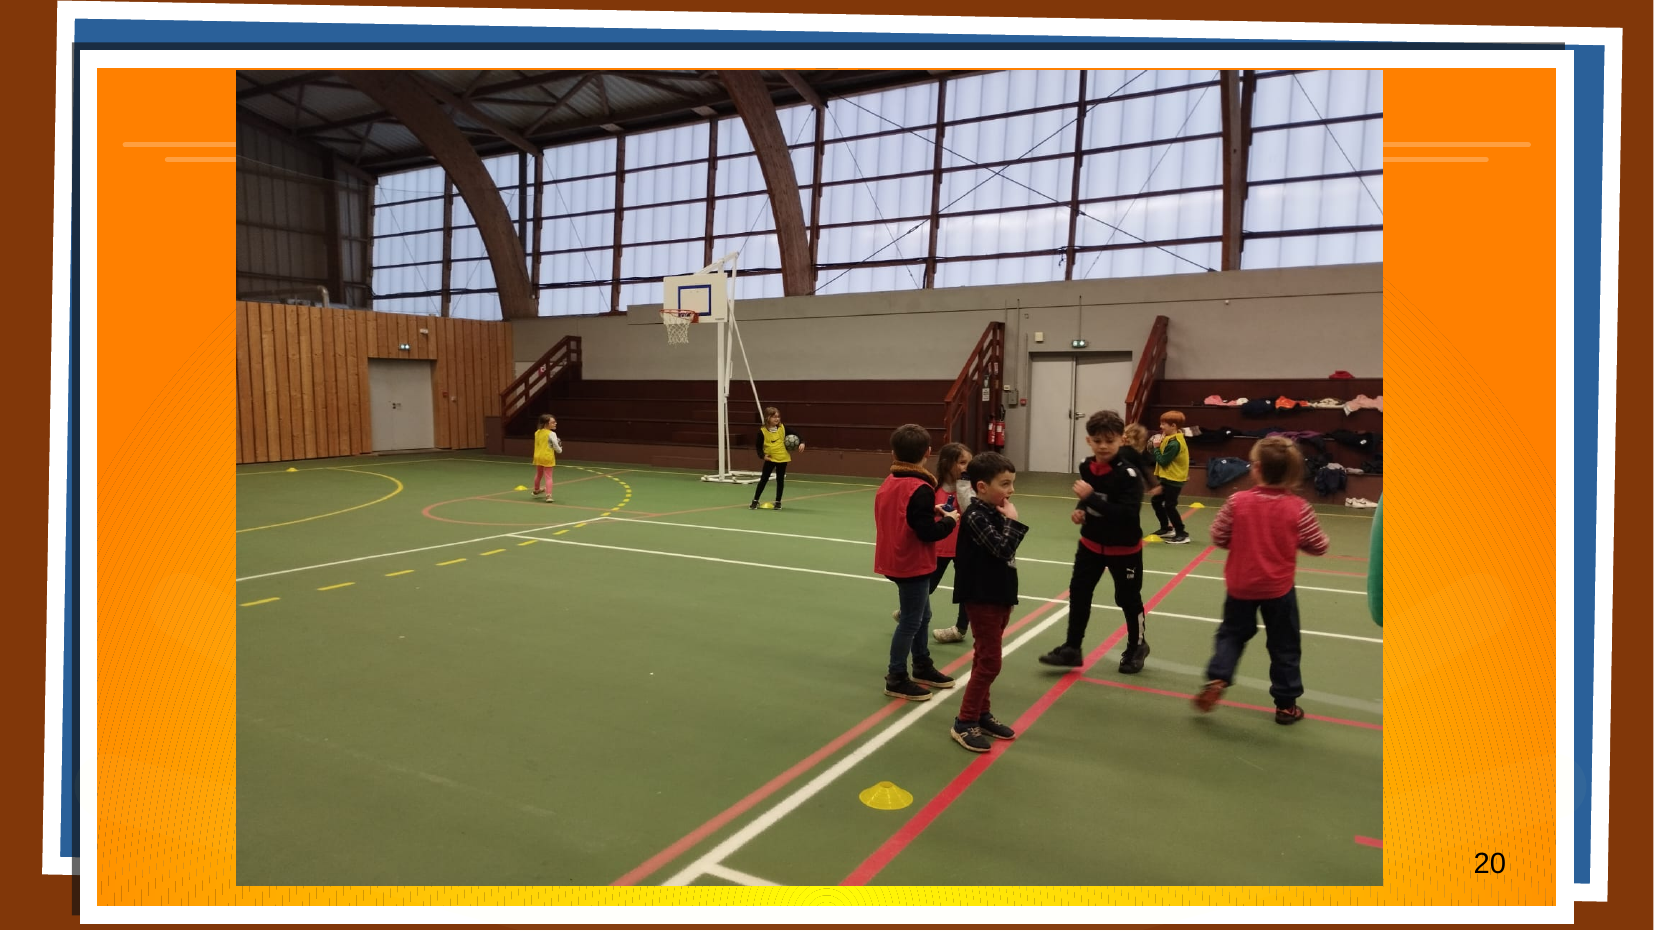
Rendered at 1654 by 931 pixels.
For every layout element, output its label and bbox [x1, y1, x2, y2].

picture [236, 70, 1383, 886]
